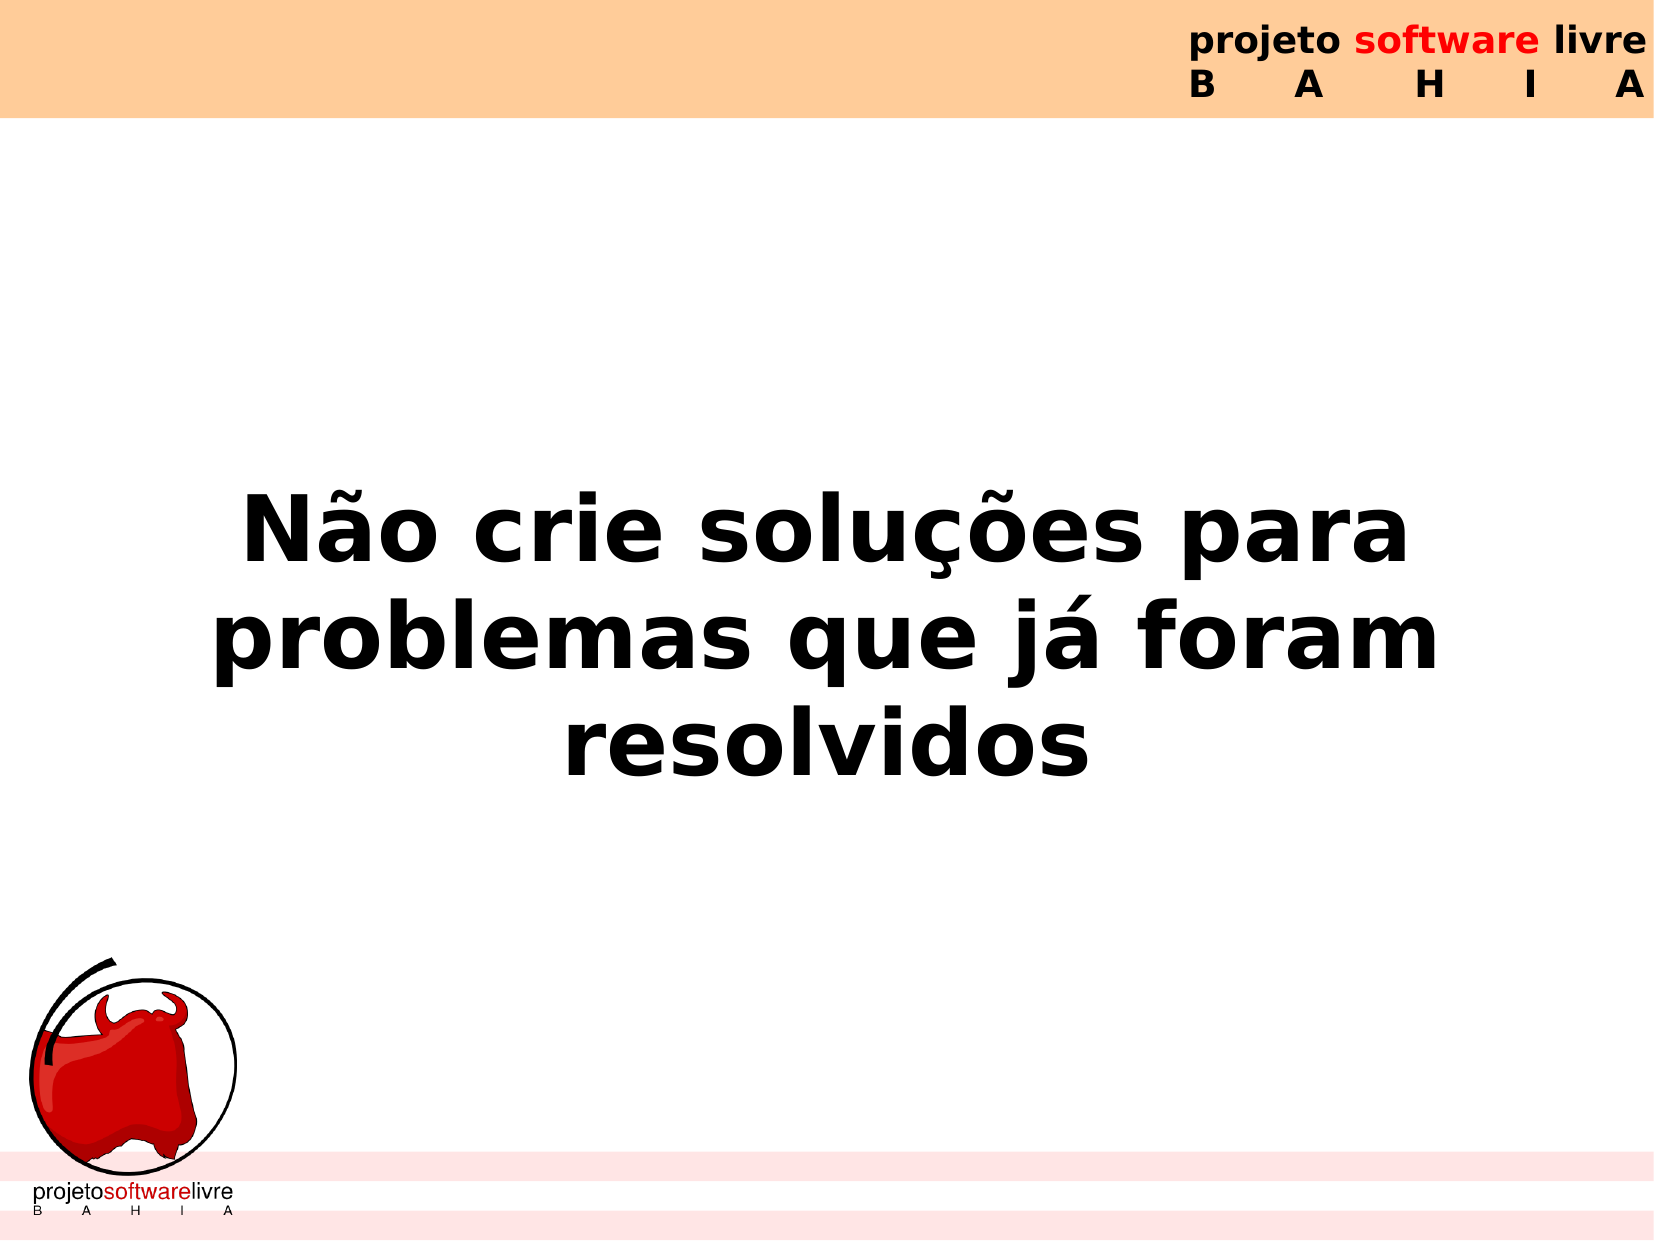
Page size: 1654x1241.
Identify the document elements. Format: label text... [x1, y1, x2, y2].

title Não crie soluções para problemas que já foram resolvidos [82, 476, 1571, 798]
picture [29, 957, 237, 1215]
